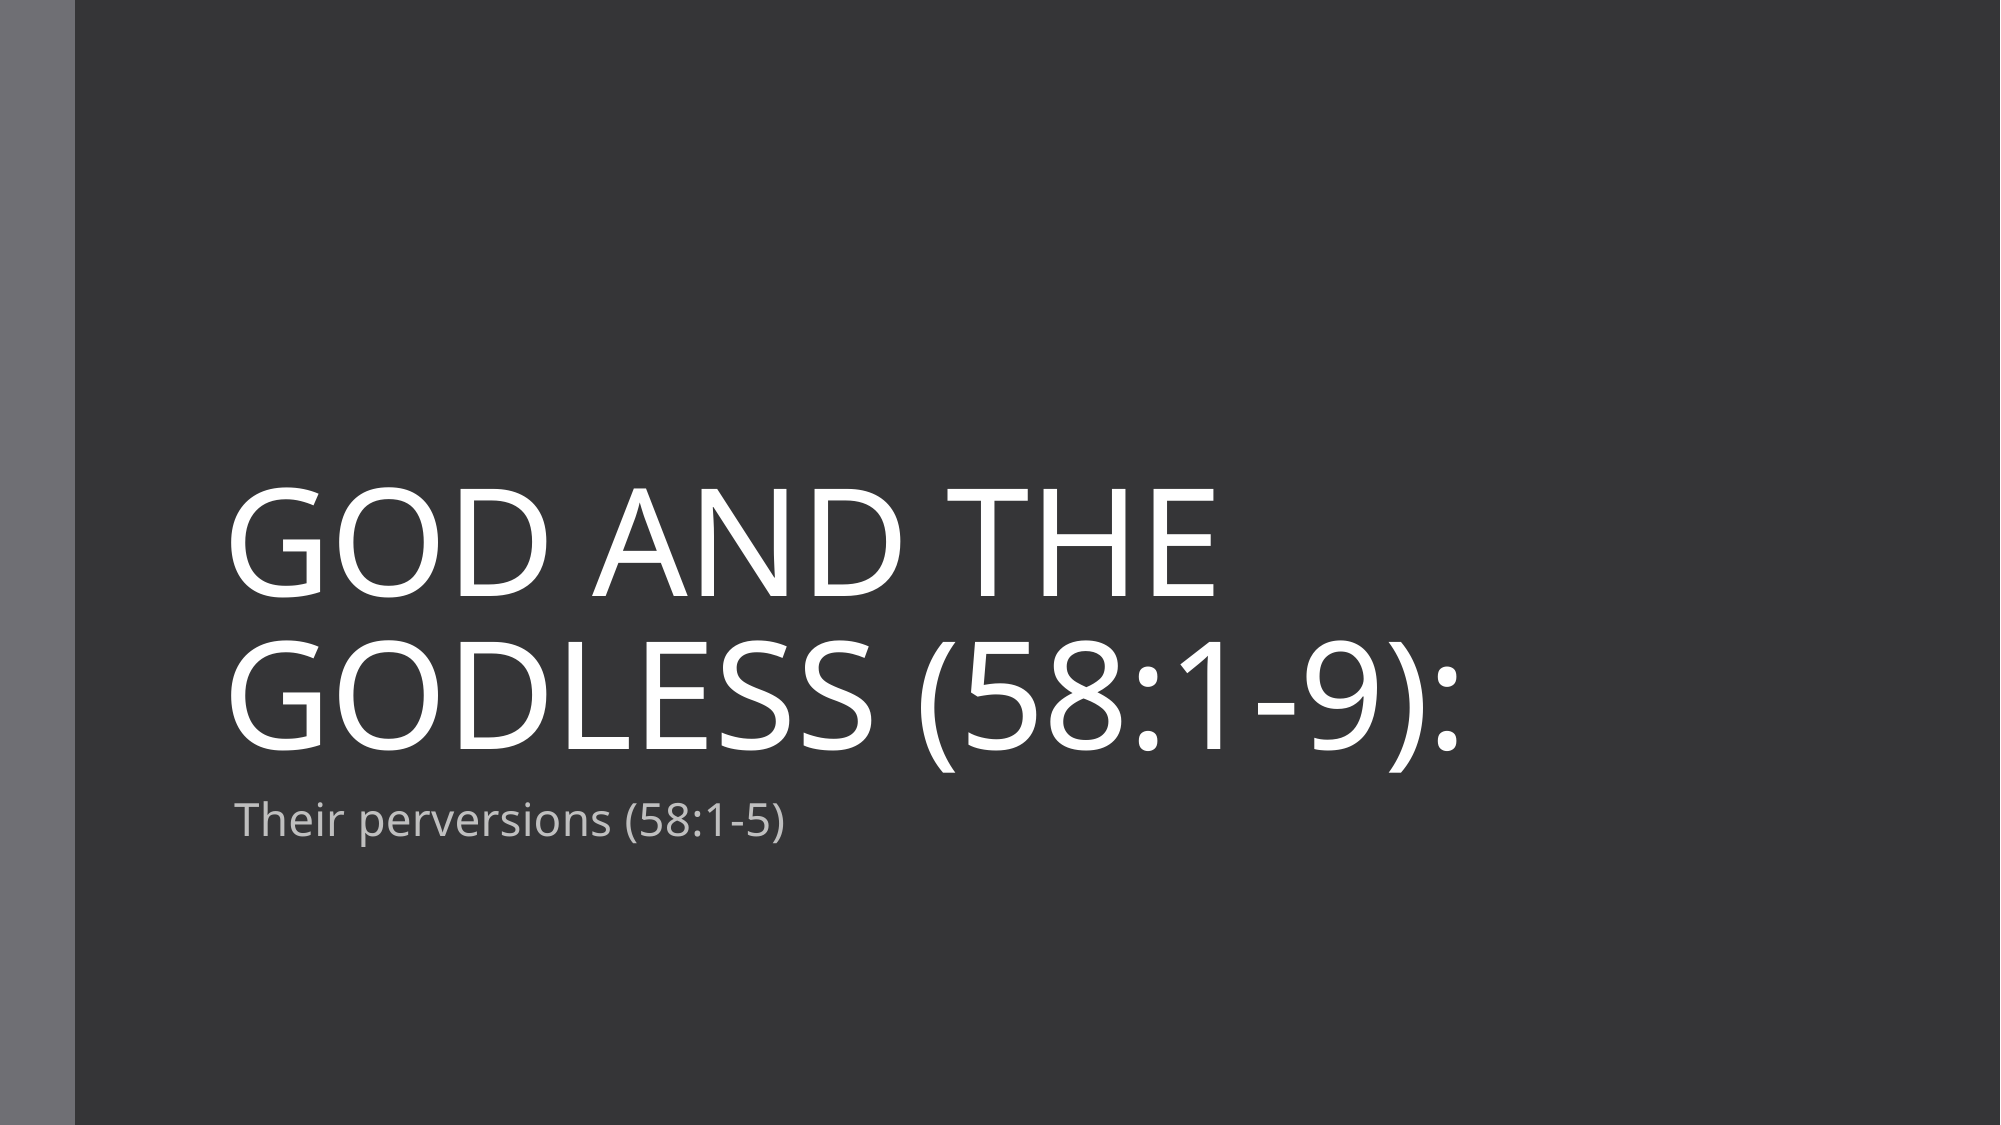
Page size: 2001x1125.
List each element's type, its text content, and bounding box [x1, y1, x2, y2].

title GOD AND THE GODLESS (58:1-9): [206, 124, 1752, 787]
subtitle Their perversions (58:1-5) [206, 787, 1752, 1066]
